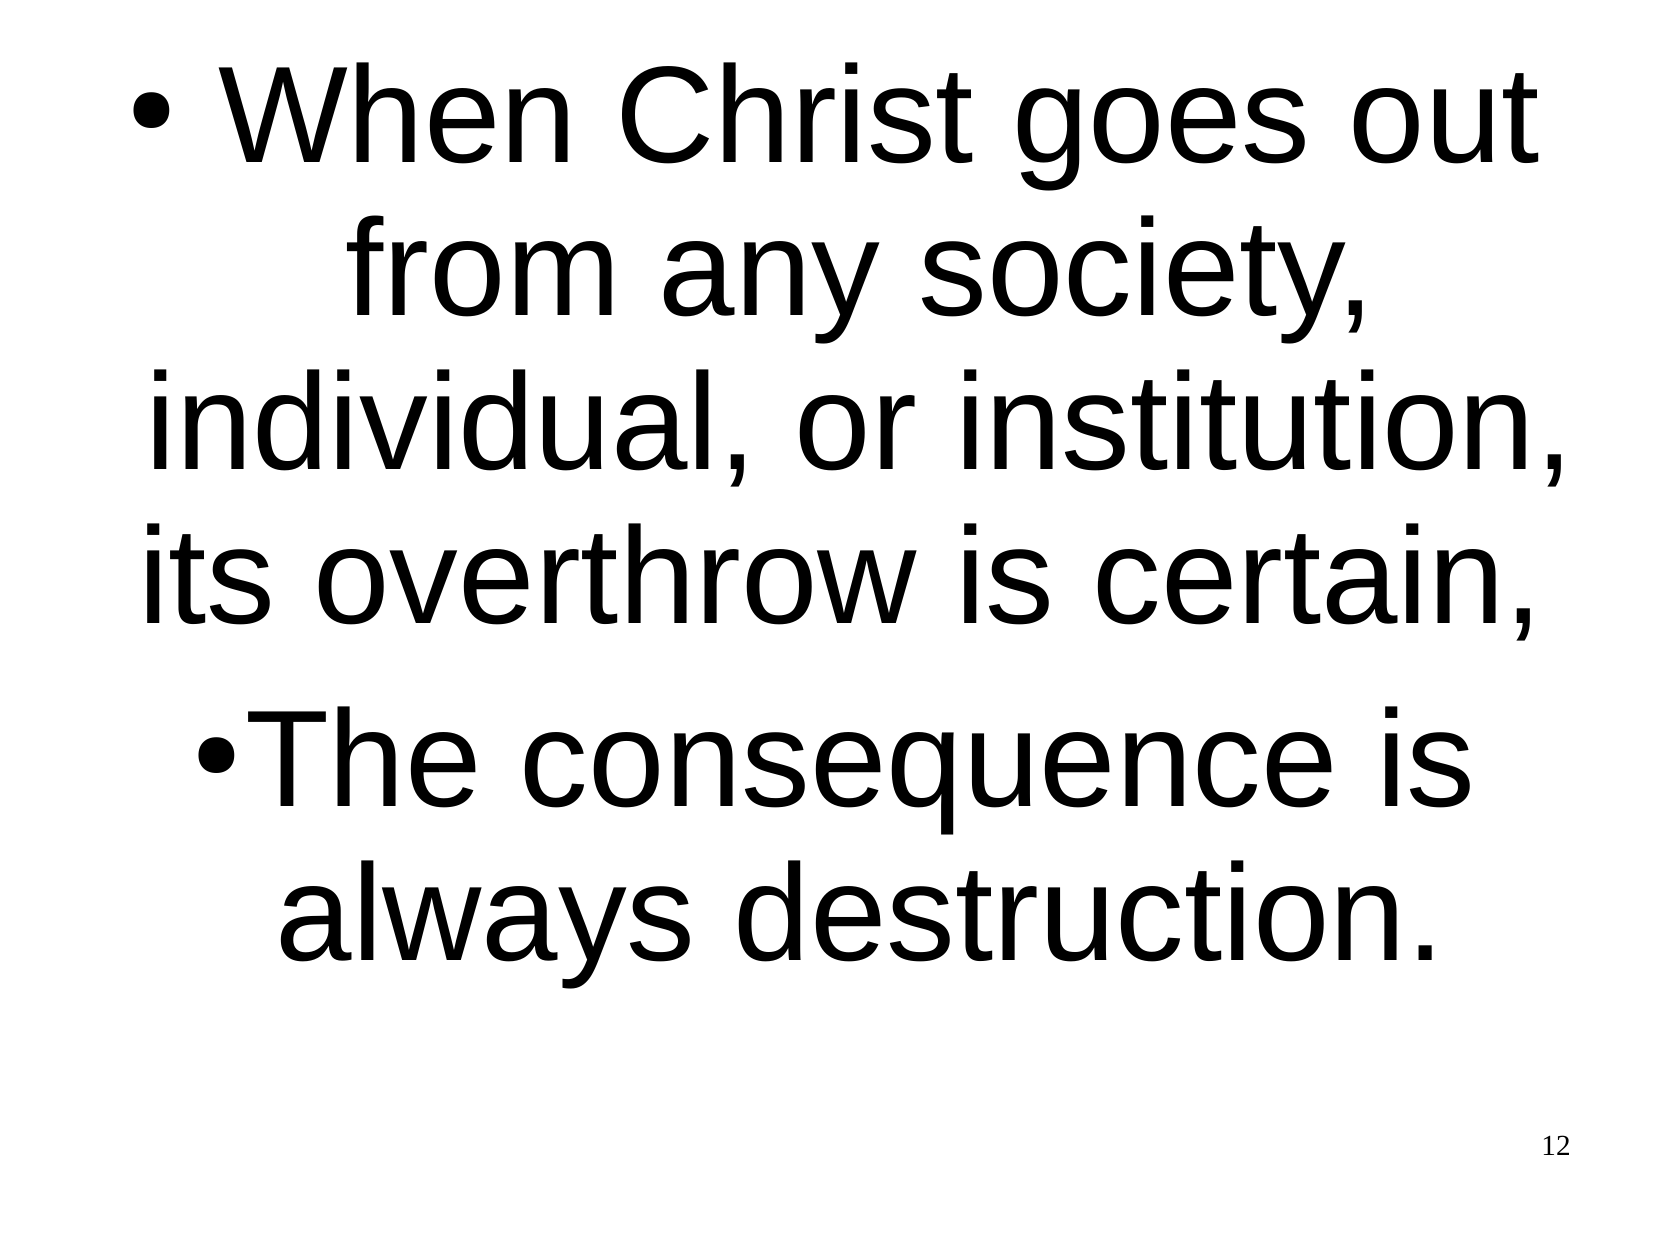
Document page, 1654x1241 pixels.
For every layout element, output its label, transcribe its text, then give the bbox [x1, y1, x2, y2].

list When Christ goes out from any society, individual, or institution, its overthrow is certain, The consequence is always destruction. [37, 37, 1613, 1201]
